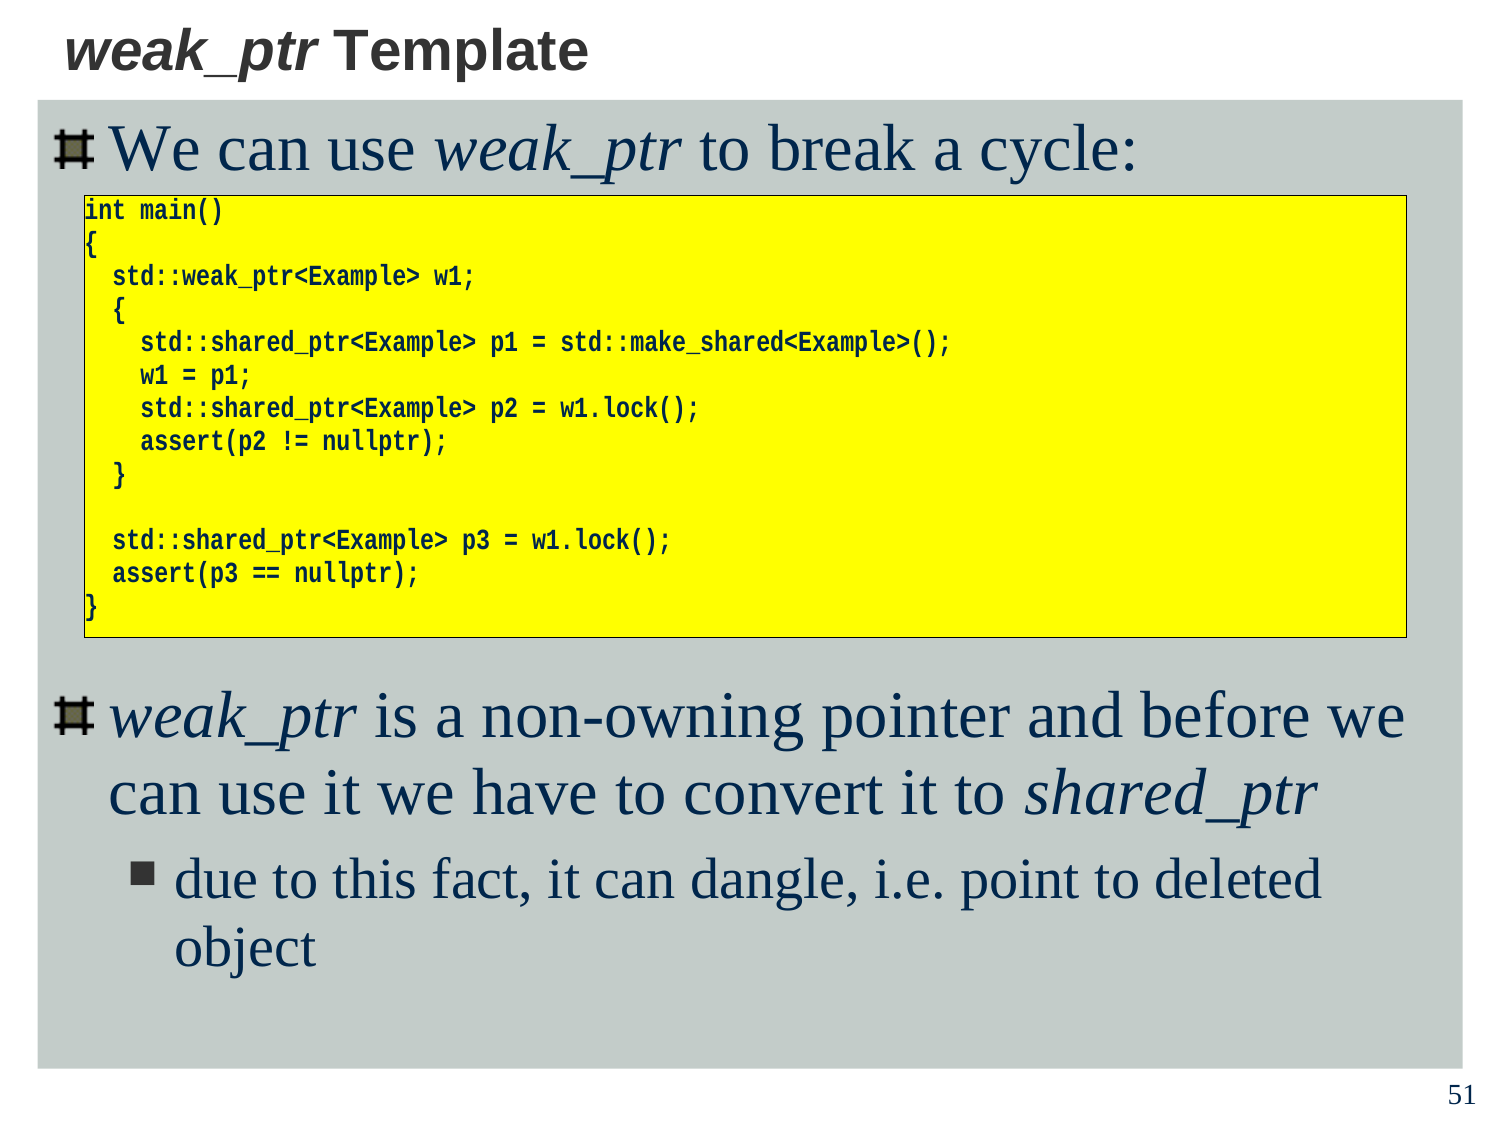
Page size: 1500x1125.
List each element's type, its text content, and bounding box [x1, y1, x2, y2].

title weak_ptr Template [50, 0, 1450, 91]
text_box int main() { std::weak_ptr<Example> w1; { std::shared_ptr<Example> p1 = std::make_shared<Example>(); w1 = p1; std::shared_ptr<Example> p2 = w1.lock(); assert(p2 != nullptr); } std::shared_ptr<Example> p3 = w1.lock(); assert(p3 == nullptr); } [84, 195, 1407, 638]
list We can use weak_ptr to break a cycle: weak_ptr is a non-owning pointer and before we can use it we have to convert it to shared_ptr due to this fact, it can dangle, i.e. point to deleted object [37, 99, 1463, 1069]
